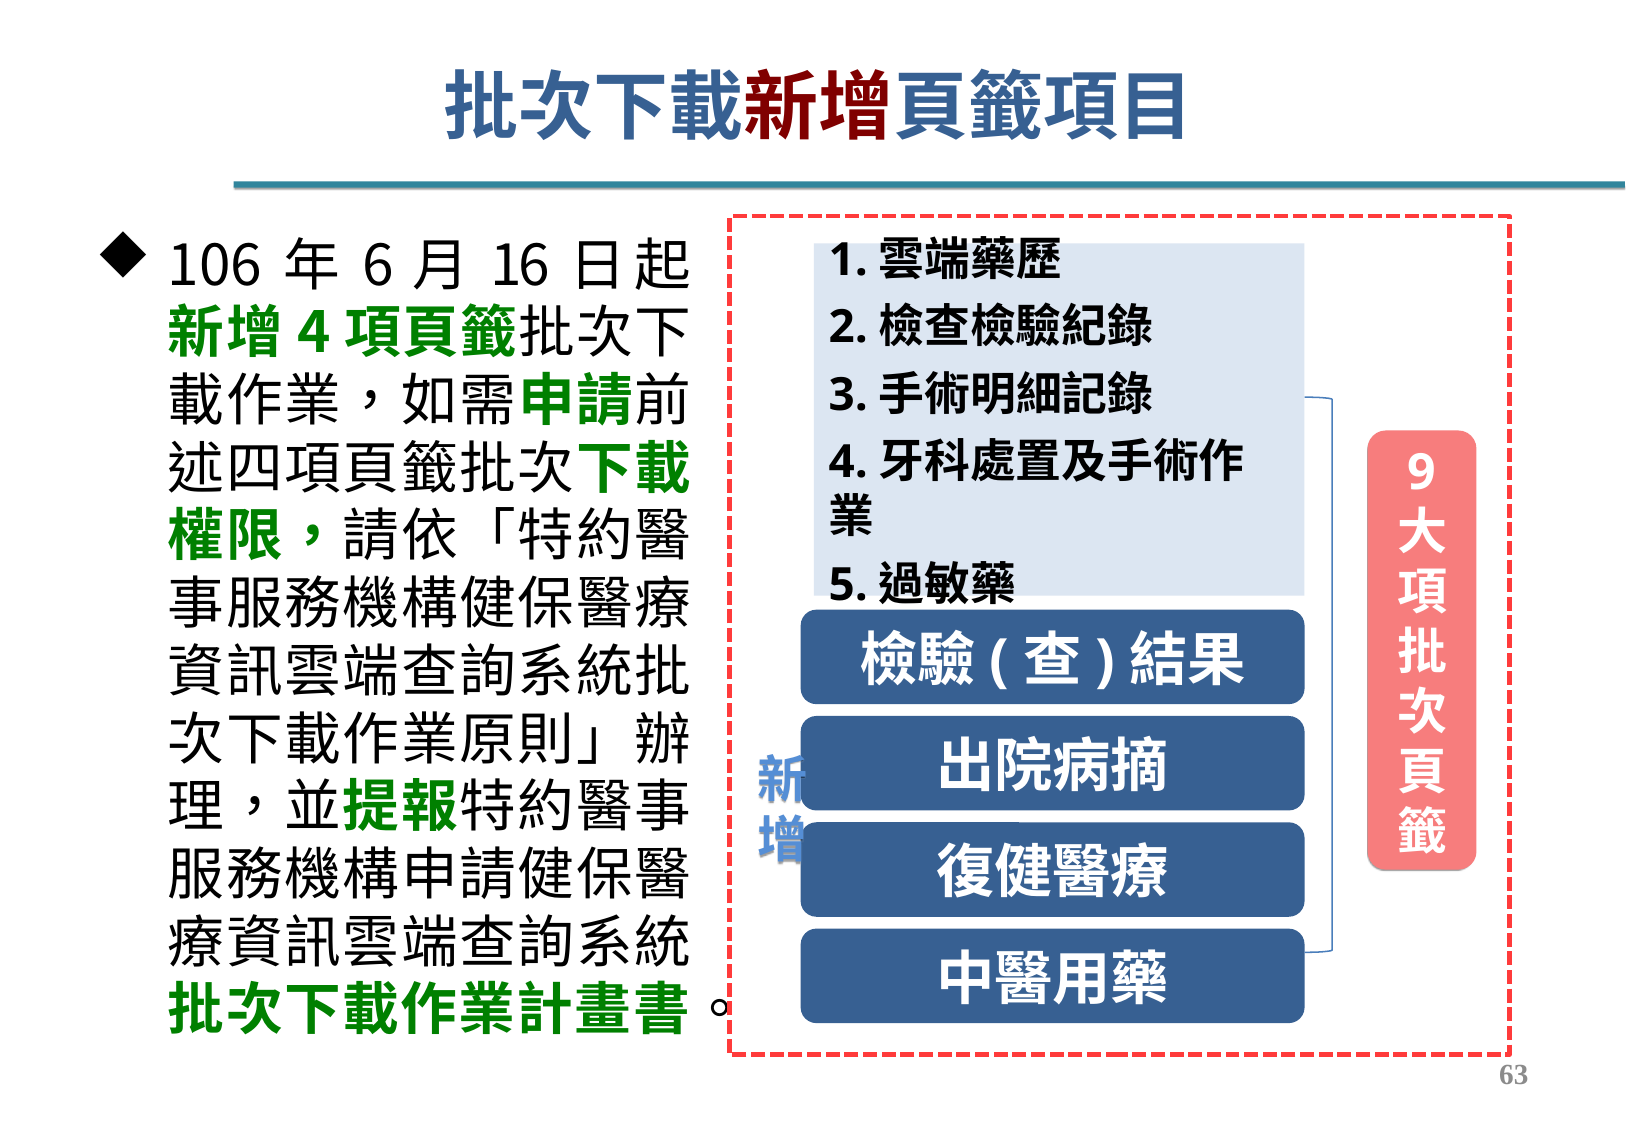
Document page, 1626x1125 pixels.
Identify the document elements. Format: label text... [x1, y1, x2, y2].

slide_number <編號> [1164, 1042, 1544, 1103]
text_box 1.雲端藥歷 2.檢查檢驗紀錄 3.手術明細記錄 4.牙科處置及手術作業 5.過敏藥 [813, 243, 1305, 596]
text_box 新增 [790, 761, 801, 771]
text_box 檢驗(查)結果 [801, 609, 1305, 705]
text_box 新增 [791, 826, 798, 835]
title 批次下載新增頁籤項目 [80, 27, 1557, 179]
list 106年6月16日起新增4項頁籤批次下載作業，如需申請前述四項頁籤批次下載權限，請依「特約醫事服務機構健保醫療資訊雲端查詢系統批次下載作業原則」辦理，並提報特約醫事服務機構申請健保醫療資訊雲端查詢系統批次下載作業計畫書。 [80, 220, 707, 1060]
text_box 出院病摘 [801, 715, 1305, 811]
text_box 中醫用藥 [800, 928, 1305, 1024]
text_box 9 大項批次頁籤 [1367, 430, 1477, 870]
text_box 新增 [740, 615, 801, 1000]
text_box 新增 [780, 826, 787, 835]
text_box 復健醫療 [801, 822, 1305, 917]
